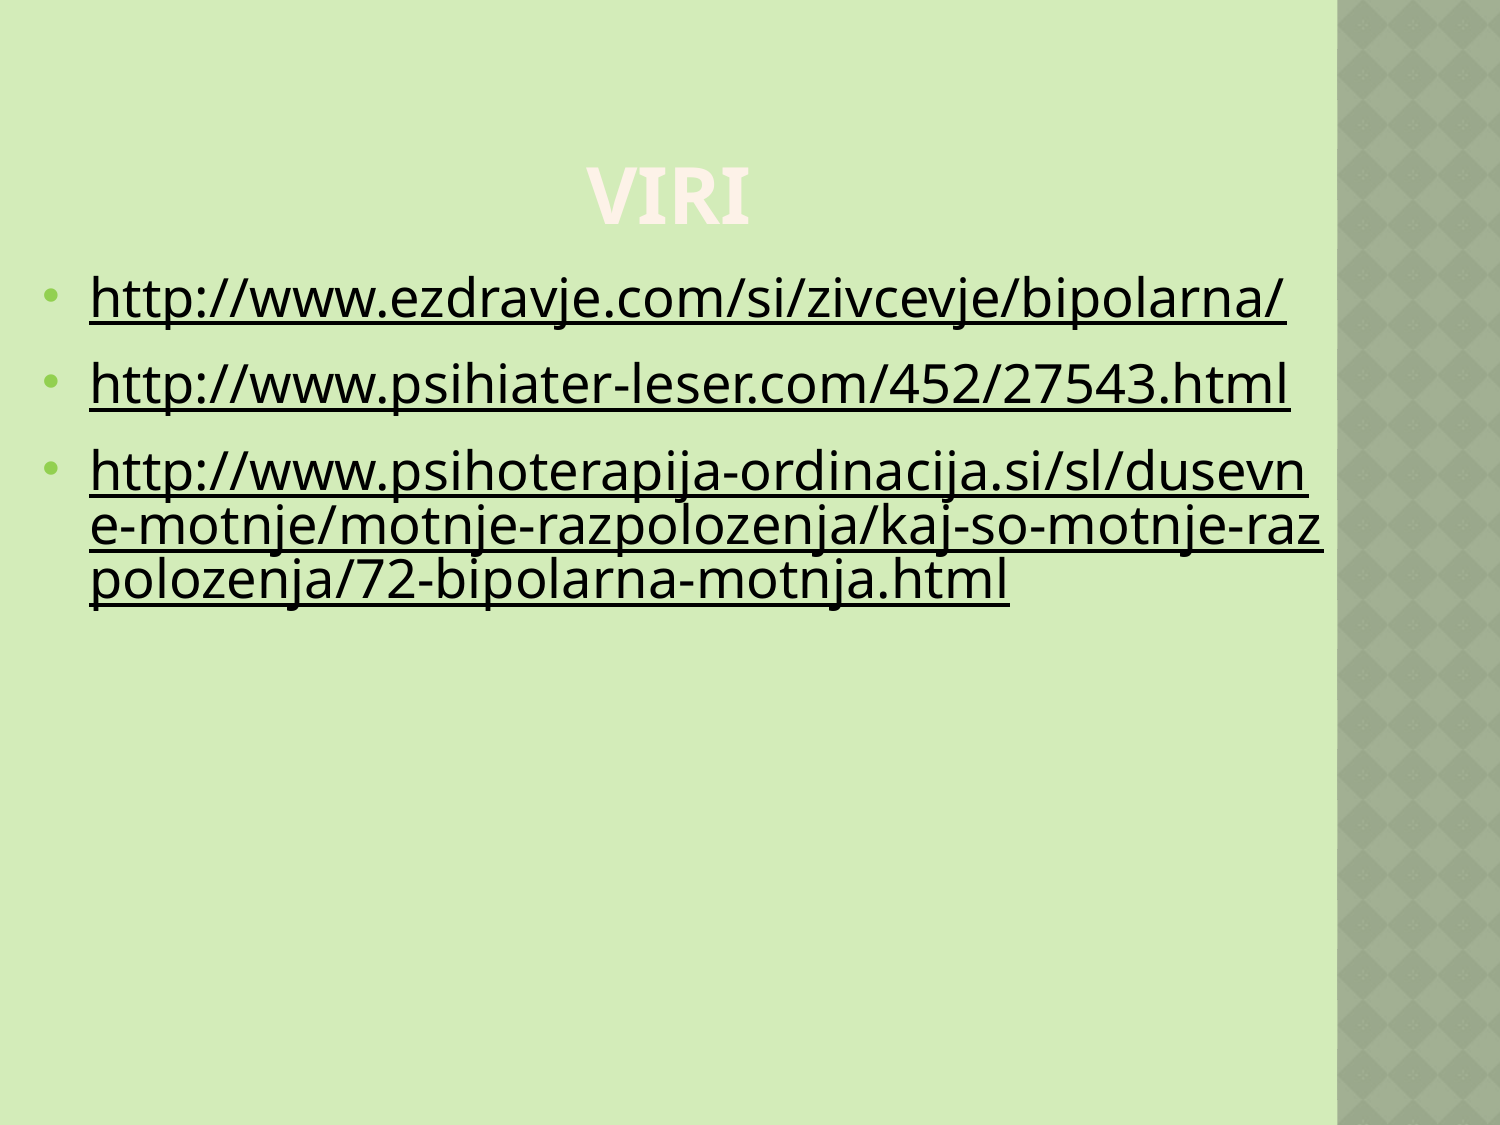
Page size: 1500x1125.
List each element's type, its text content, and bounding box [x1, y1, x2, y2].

title VIRI [75, 52, 1263, 240]
list http://www.ezdravje.com/si/zivcevje/bipolarna/ http://www.psihiater-leser.com/452/27543.html http://www.psihoterapija-ordinacija.si/sl/dusevne-motnje/motnje-razpolozenja/kaj-so-motnje-razpolozenja/72-bipolarna-motnja.html [29, 255, 1355, 1051]
